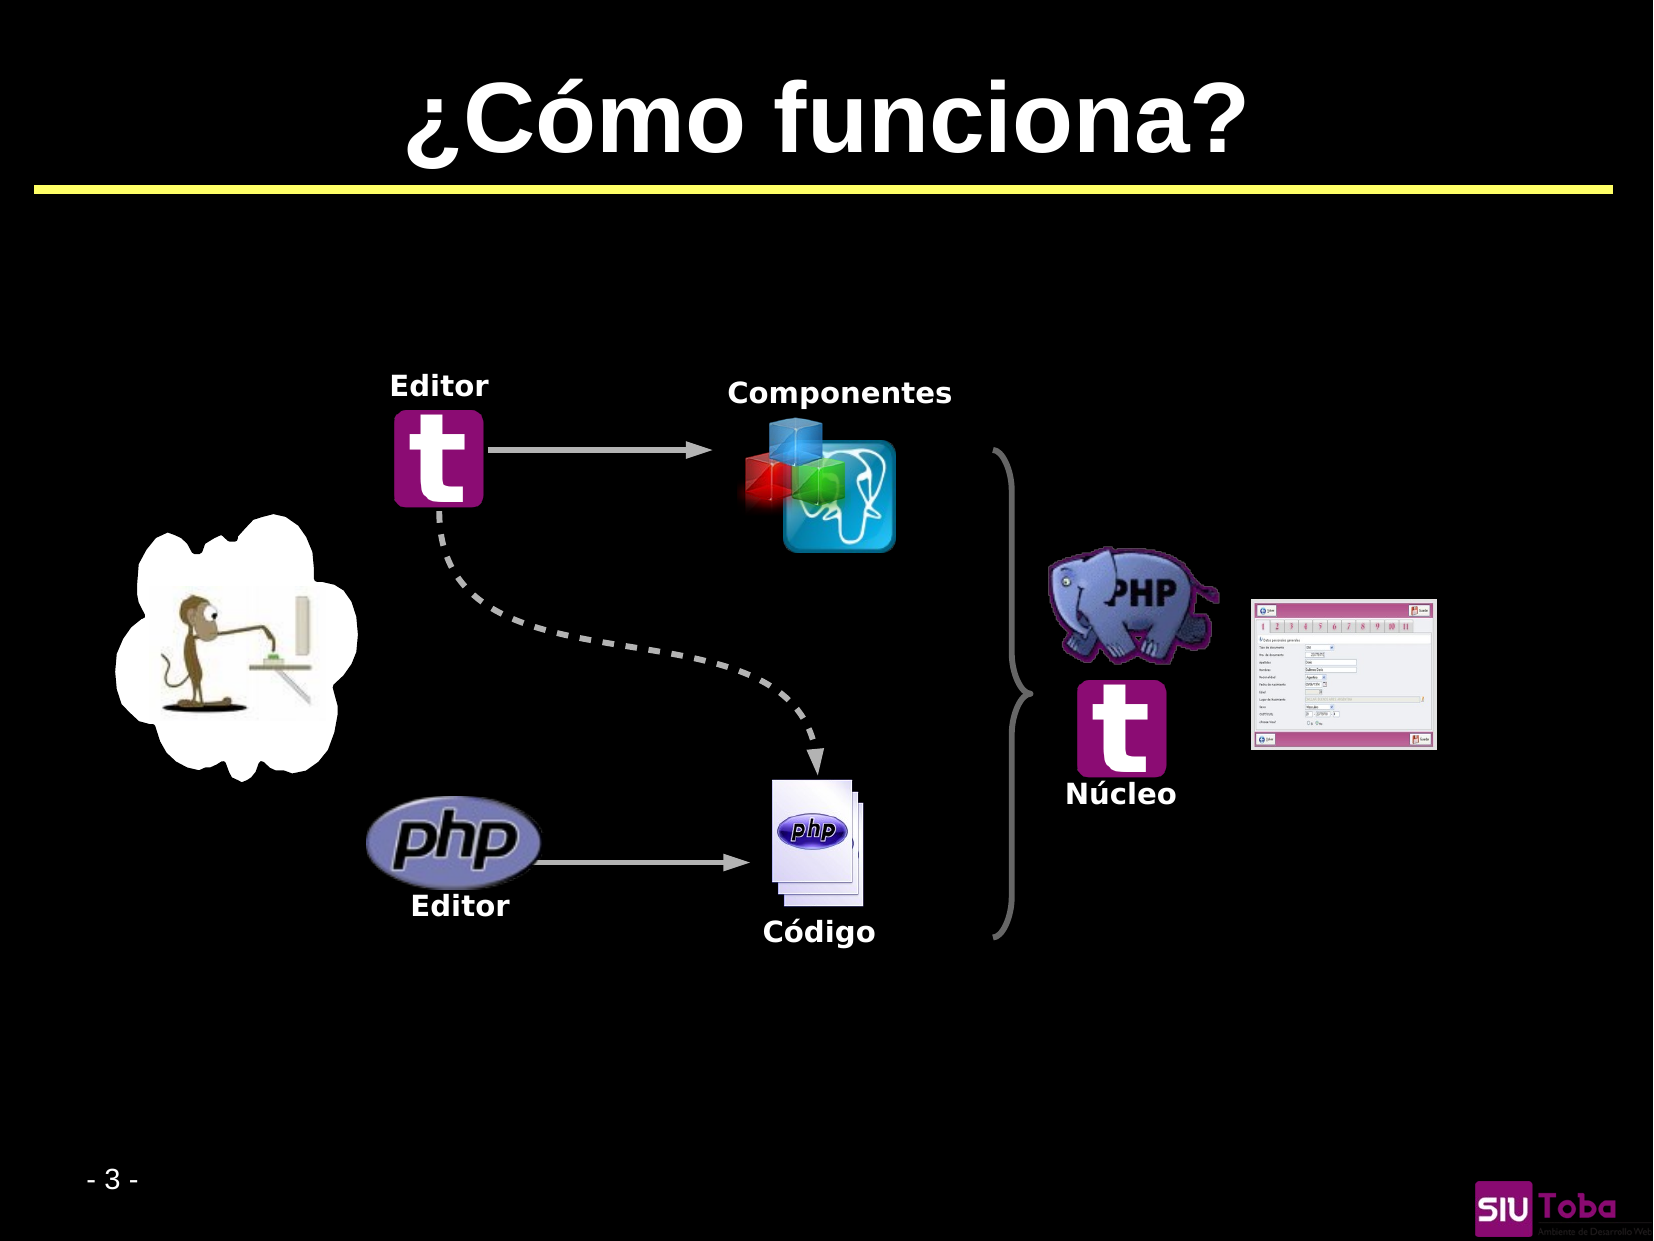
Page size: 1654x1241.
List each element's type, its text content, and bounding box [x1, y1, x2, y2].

picture [1067, 674, 1175, 782]
text_box Editor [395, 882, 525, 932]
text_box Núcleo [1050, 769, 1225, 819]
text_box Editor [374, 361, 504, 411]
picture [737, 451, 892, 549]
picture [1475, 1181, 1652, 1237]
picture [366, 796, 544, 890]
picture [384, 411, 492, 512]
text_box Código [747, 907, 936, 958]
text_box Componentes [712, 368, 976, 451]
text_box [112, 511, 361, 786]
picture [888, 544, 896, 553]
picture [755, 775, 880, 907]
picture [1251, 599, 1437, 751]
picture [149, 586, 326, 721]
picture [783, 544, 791, 553]
title ¿Cómo funciona? [58, 47, 1594, 188]
picture [1032, 544, 1230, 666]
